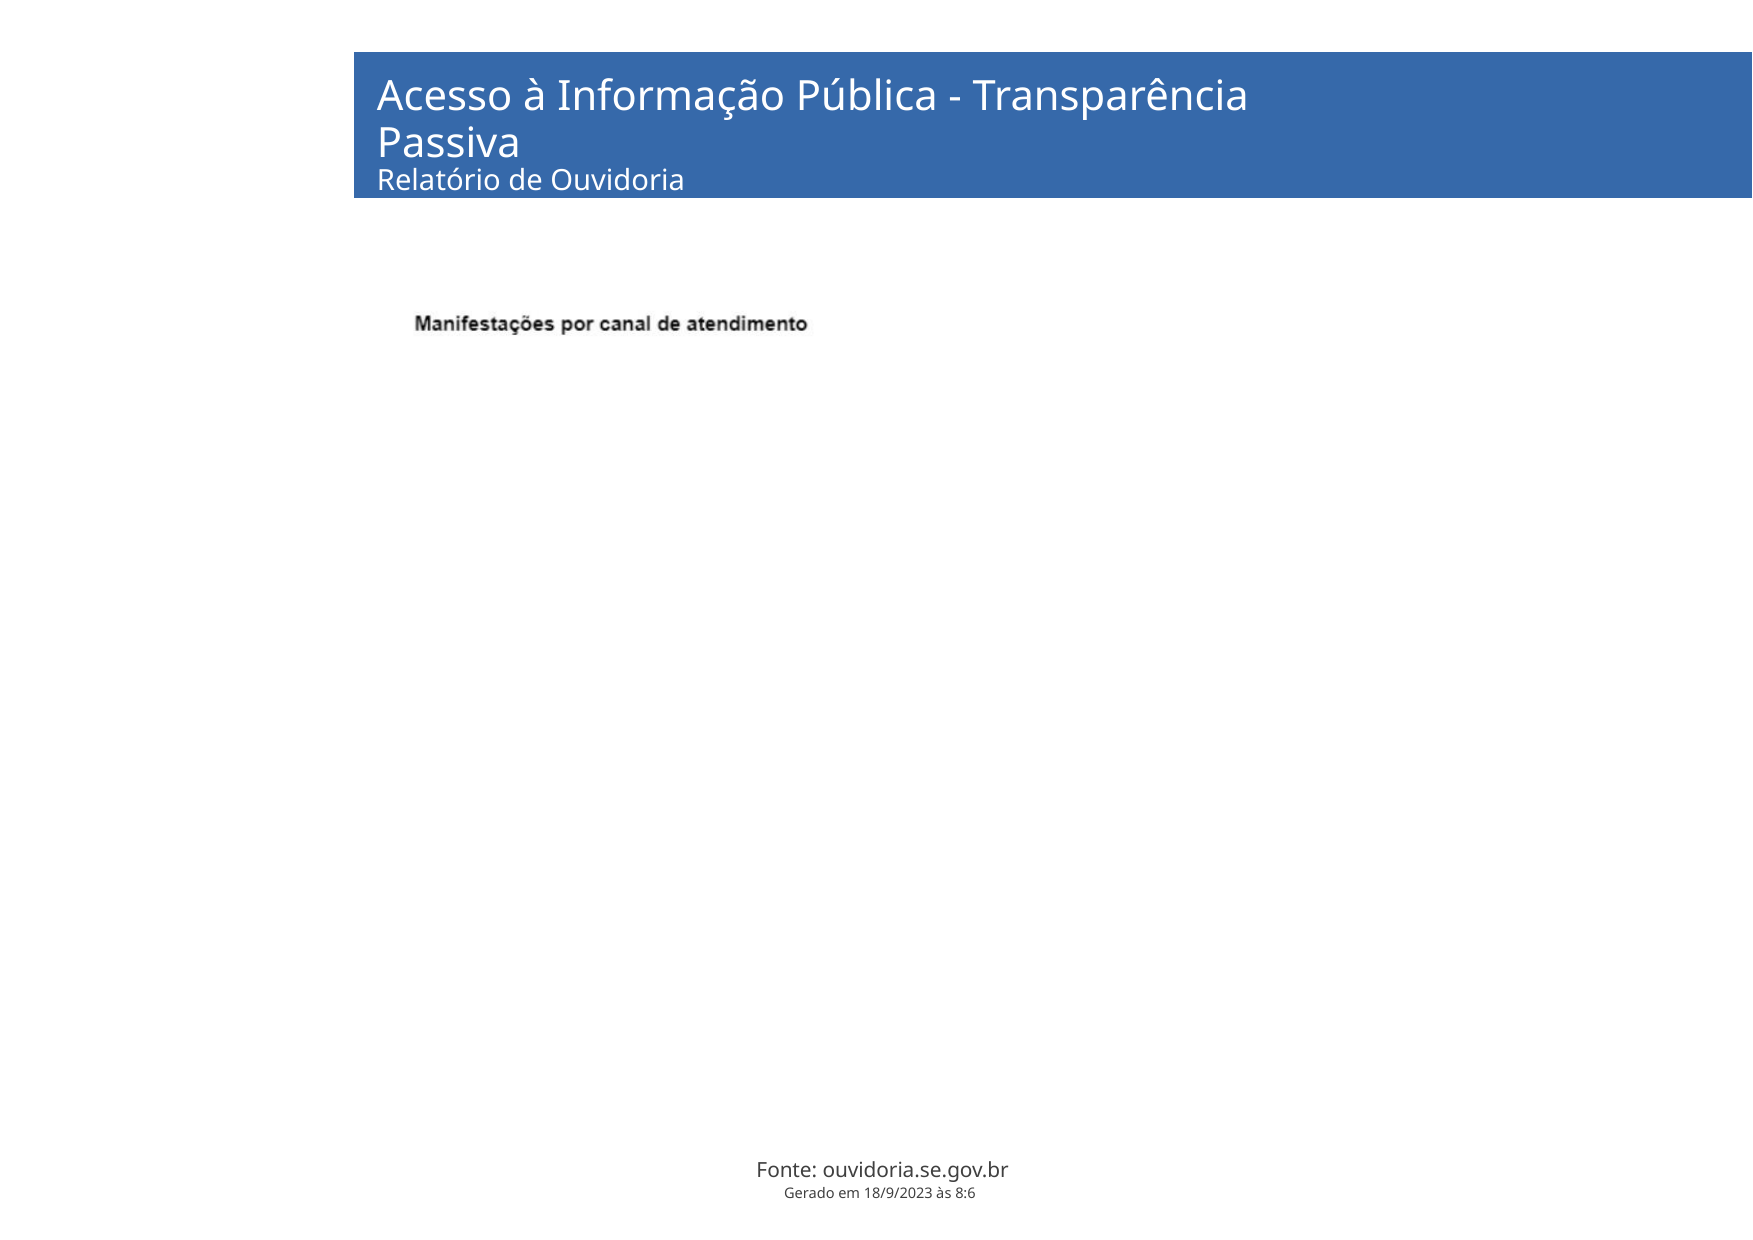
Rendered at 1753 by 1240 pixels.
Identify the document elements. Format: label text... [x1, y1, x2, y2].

text_box Gerado em 18/9/2023 às 8:6 [784, 1184, 995, 1202]
text_box Fonte: ouvidoria.se.gov.br [756, 1158, 1023, 1182]
text_box [354, 52, 1752, 198]
text_box [155, 211, 1599, 1028]
text_box Acesso à Informação Pública - Transparência Passiva Relatório de Ouvidoria EMSETUR - Agosto a Agosto de 2023 [376, 72, 1403, 228]
